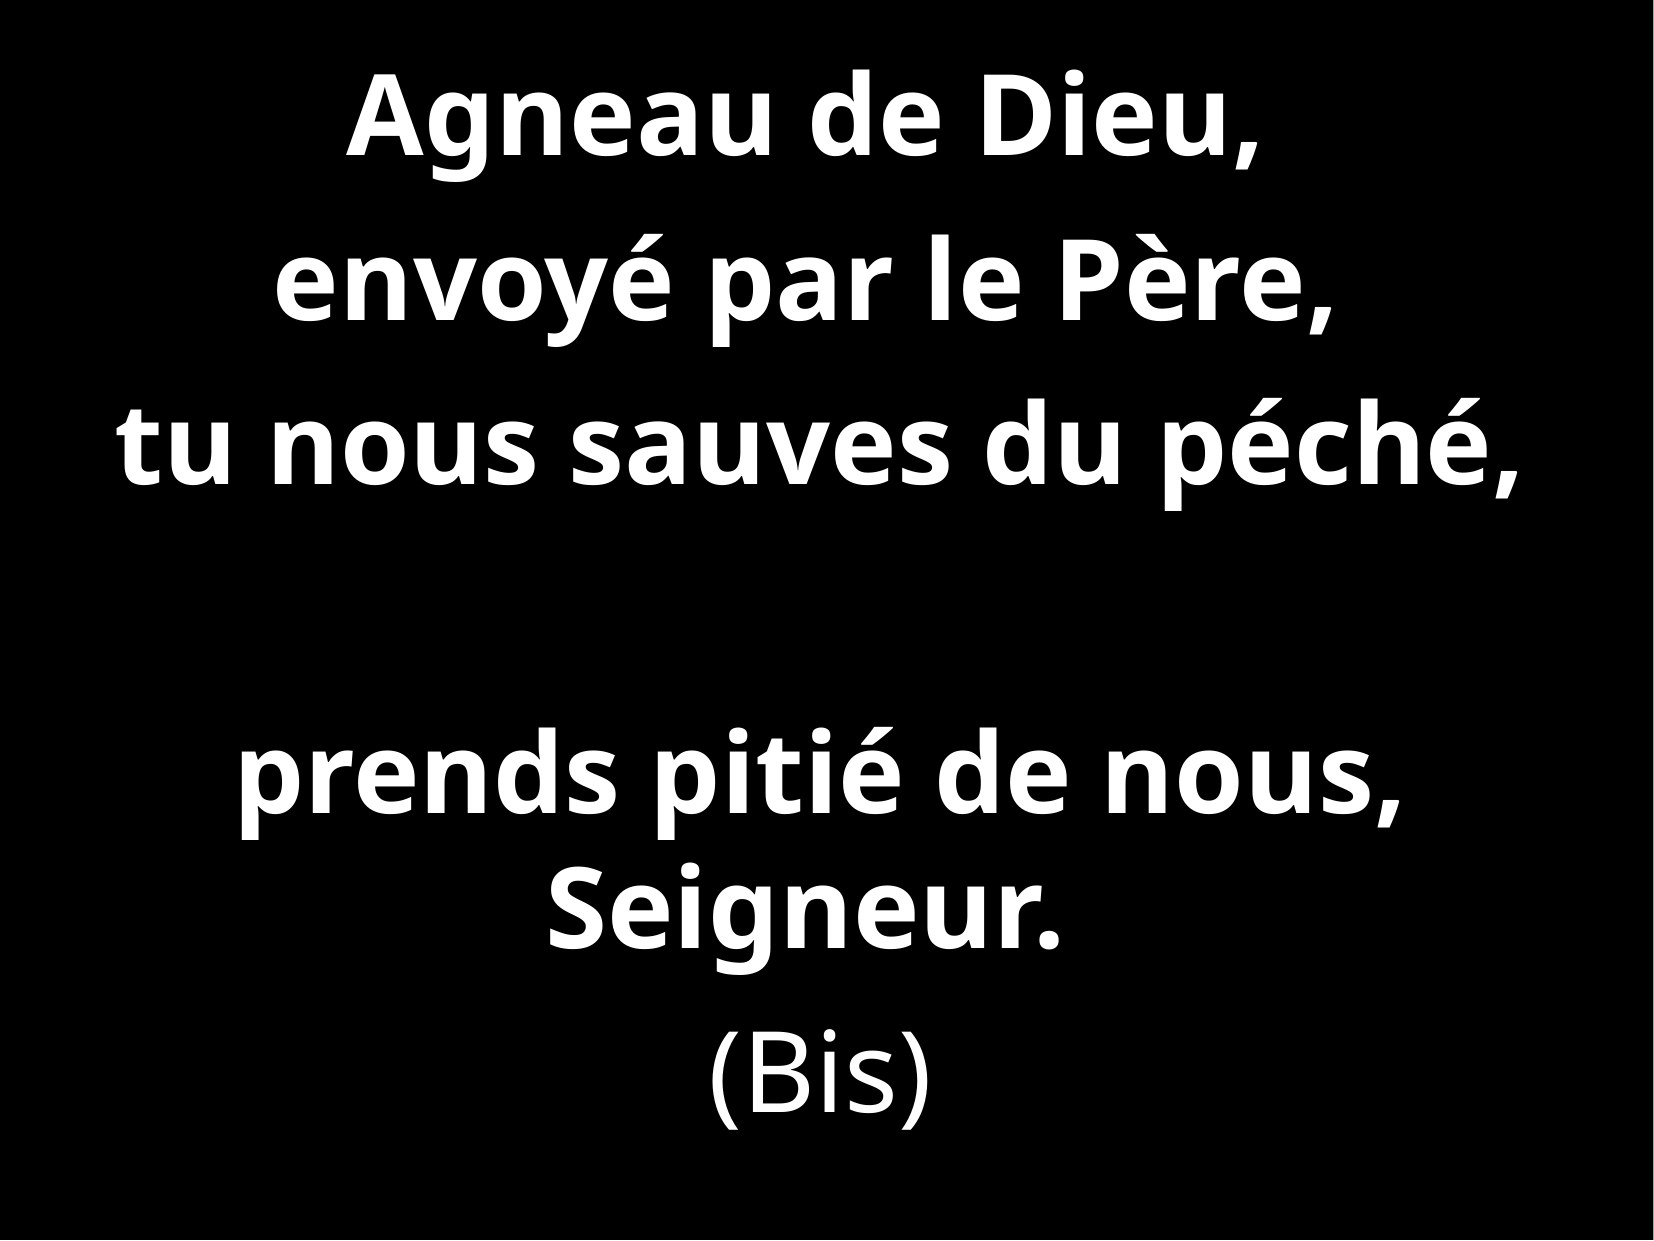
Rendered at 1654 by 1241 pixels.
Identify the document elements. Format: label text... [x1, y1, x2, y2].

list Agneau de Dieu, envoyé par le Père, tu nous sauves du péché, prends pitié de nous, Seigneur. (Bis) [39, 35, 1602, 1071]
